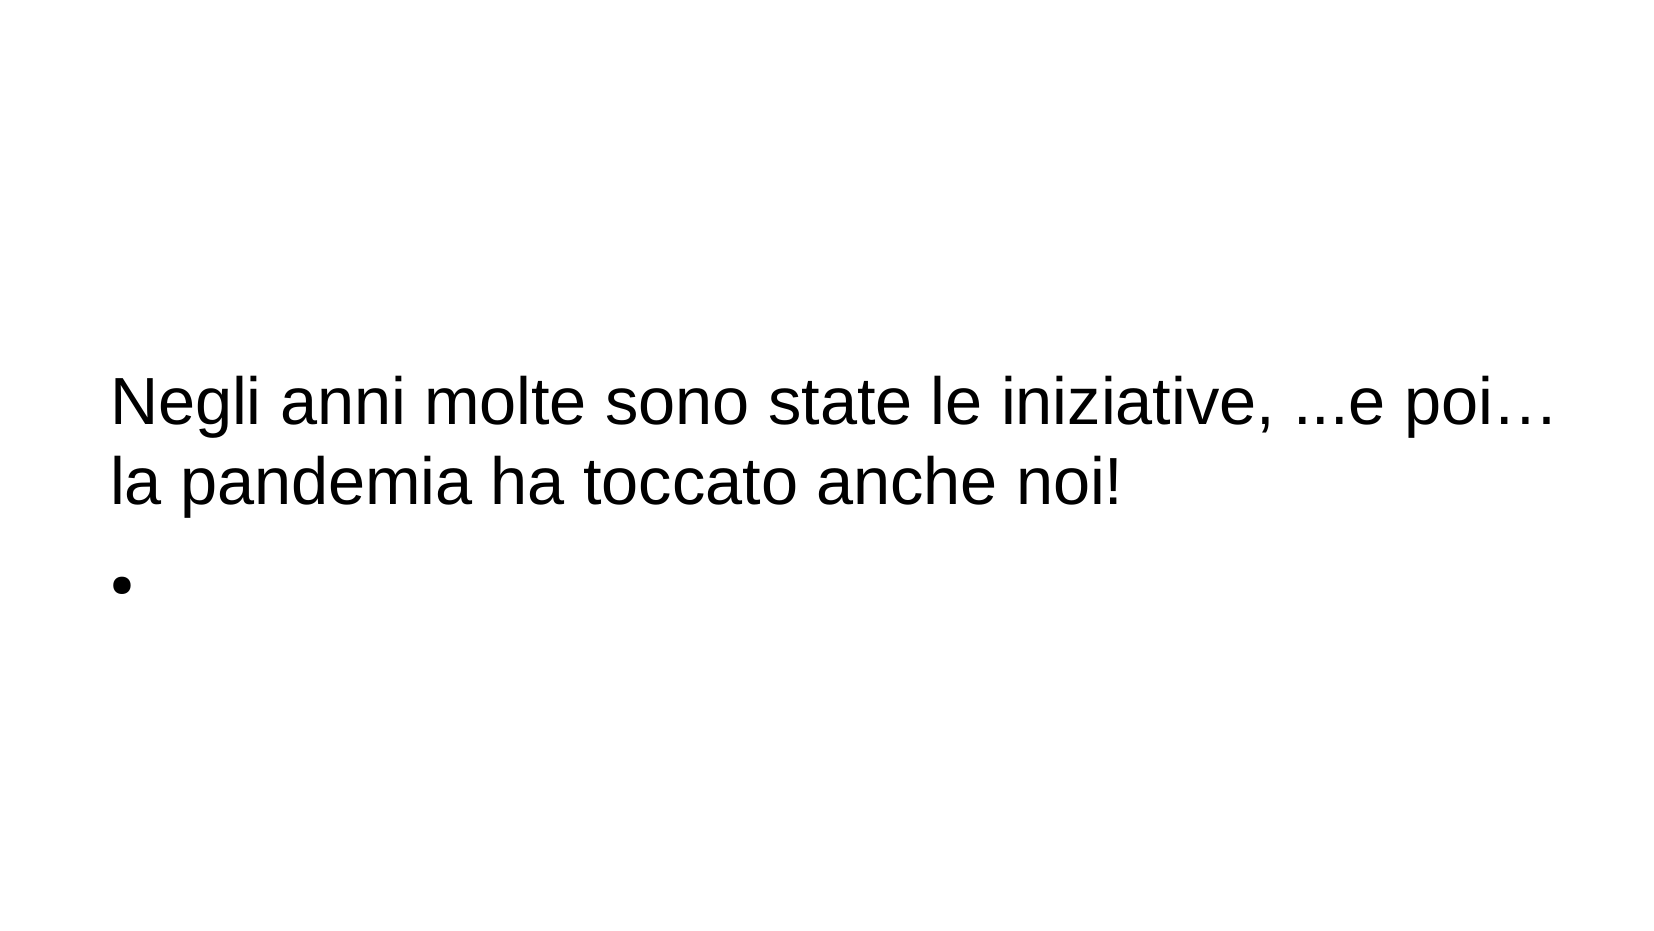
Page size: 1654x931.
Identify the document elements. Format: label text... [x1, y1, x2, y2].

list Negli anni molte sono state le iniziative, ...e poi… la pandemia ha toccato anche noi! [110, 357, 1599, 897]
